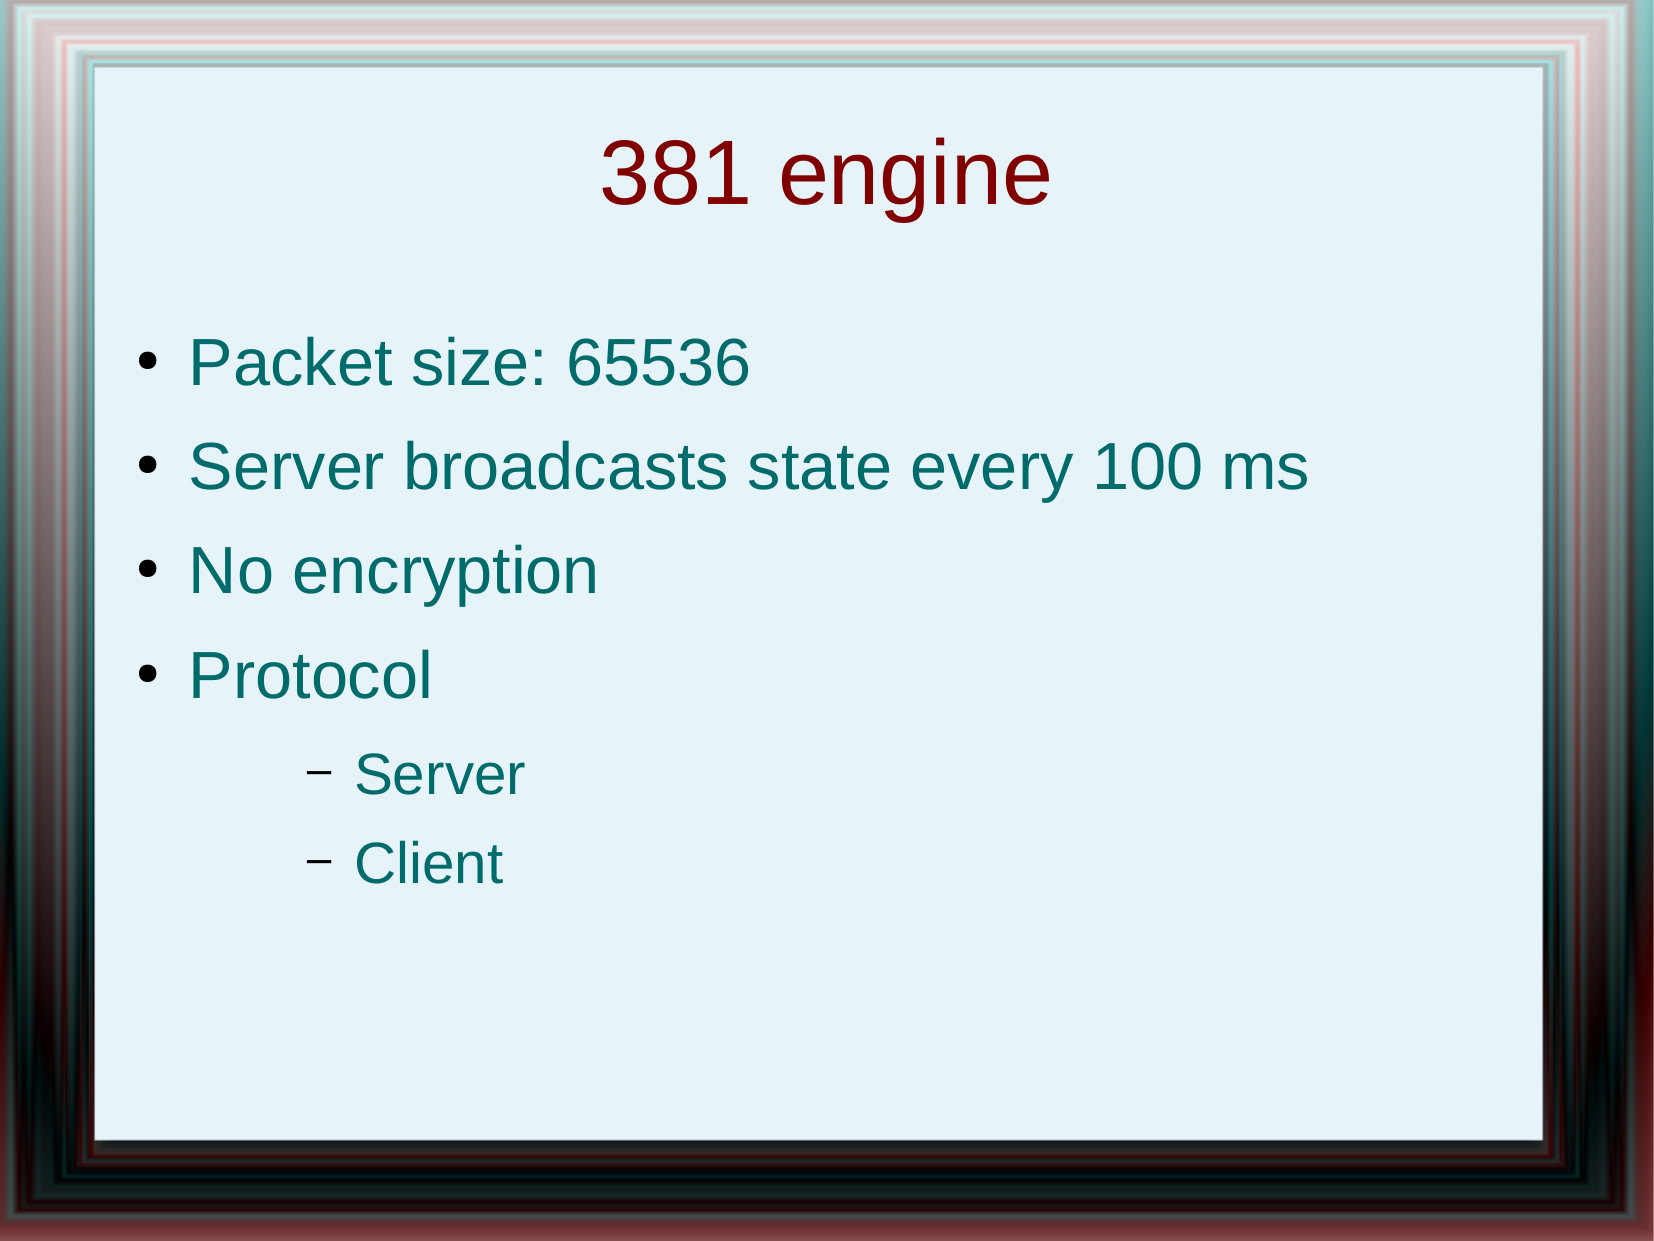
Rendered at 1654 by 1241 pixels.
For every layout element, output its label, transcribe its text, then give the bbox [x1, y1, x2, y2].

list Packet size: 65536 Server broadcasts state every 100 ms No encryption Protocol Server Client [118, 324, 1506, 1129]
picture [0, 0, 1654, 1241]
title 381 engine [118, 95, 1536, 250]
